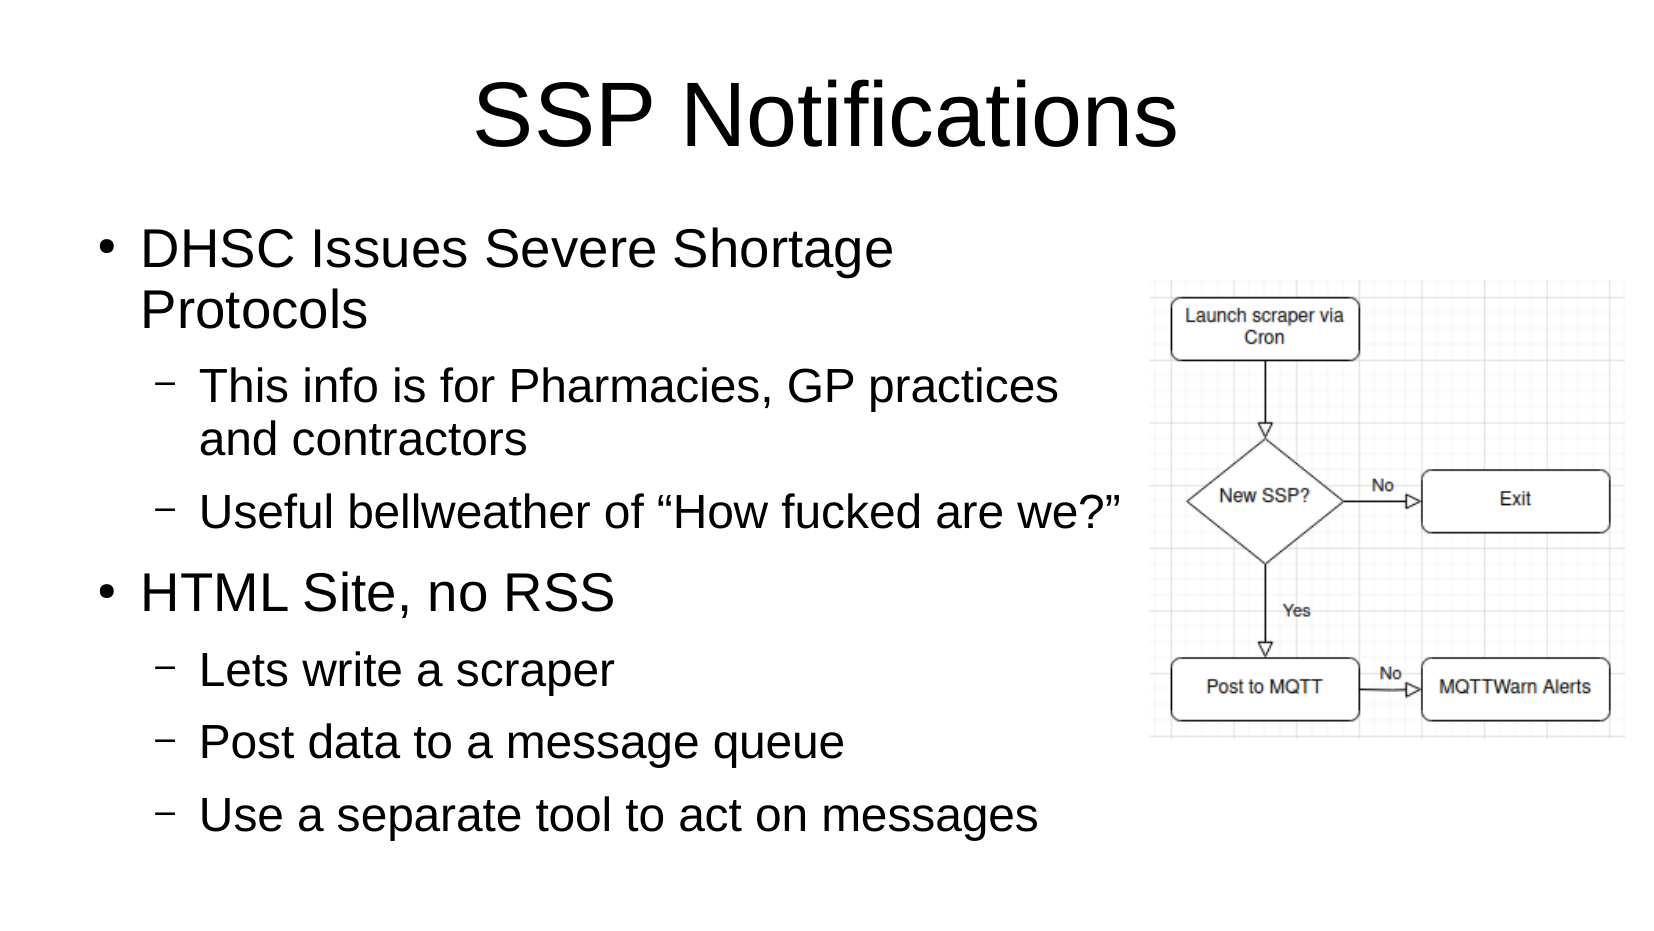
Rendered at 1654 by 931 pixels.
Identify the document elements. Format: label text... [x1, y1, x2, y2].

list DHSC Issues Severe Shortage Protocols This info is for Pharmacies, GP practices and contractors Useful bellweather of “How fucked are we?” HTML Site, no RSS Lets write a scraper Post data to a message queue Use a separate tool to act on messages [82, 217, 1123, 857]
title SSP Notifications [82, 37, 1571, 193]
picture [1149, 280, 1625, 739]
